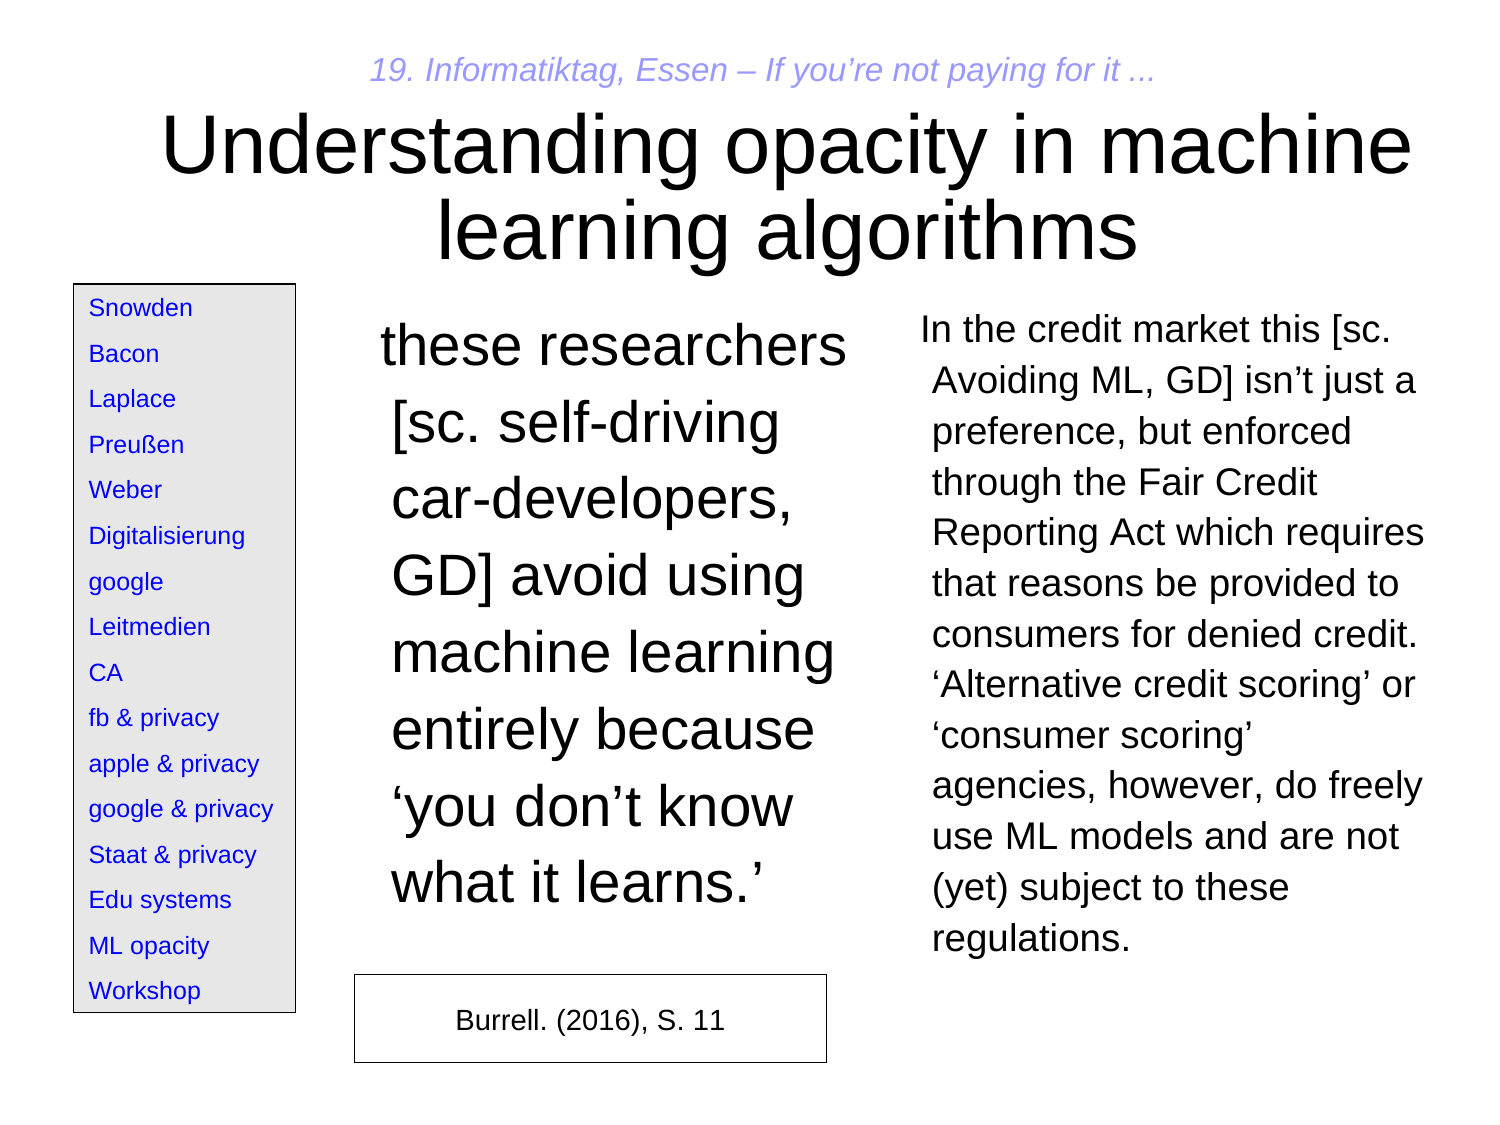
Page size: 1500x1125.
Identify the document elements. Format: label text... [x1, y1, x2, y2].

list these researchers [sc. self-driving car-developers, GD] avoid using machine learning entirely because ‘you don’t know what it learns.’ [327, 299, 864, 975]
list In the credit market this [sc. Avoiding ML, GD] isn’t just a preference, but enforced through the Fair Credit Reporting Act which requires that reasons be provided to consumers for denied credit. ‘Alternative credit scoring’ or ‘consumer scoring’ agencies, however, do freely use ML models and are not (yet) subject to these regulations. [889, 299, 1426, 975]
text_box Burrell. (2016), S. 11 [354, 974, 827, 1063]
title Understanding opacity in machine learning algorithms [113, 96, 1463, 285]
